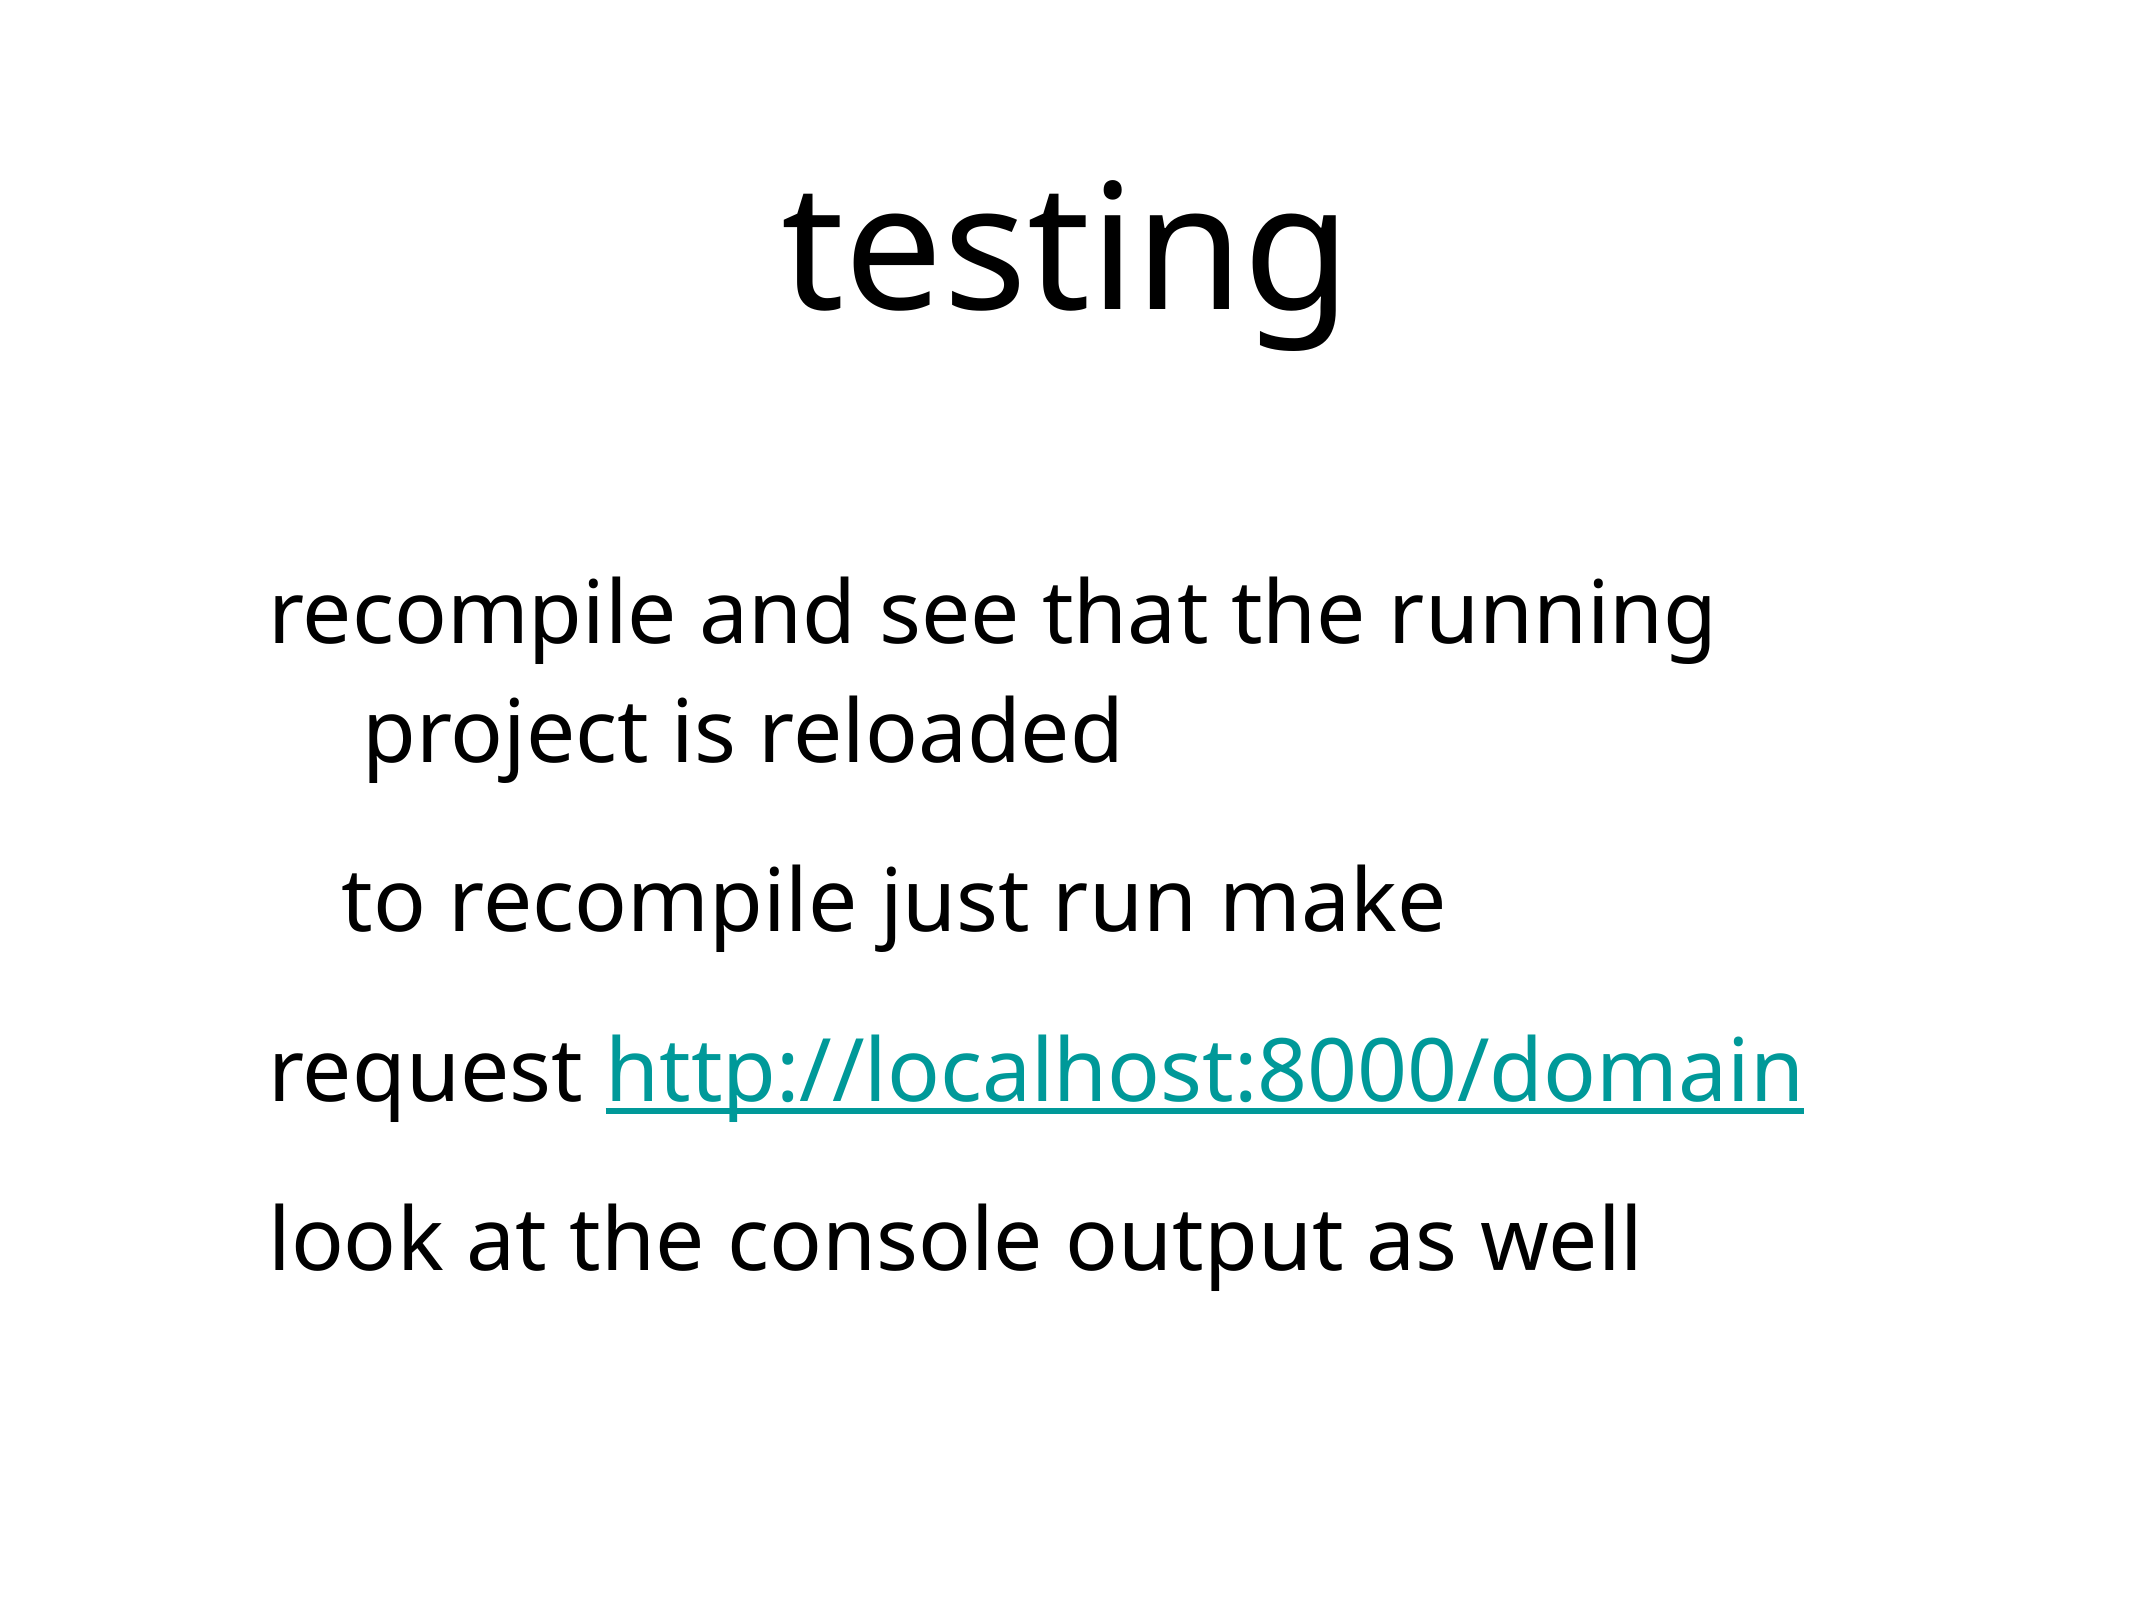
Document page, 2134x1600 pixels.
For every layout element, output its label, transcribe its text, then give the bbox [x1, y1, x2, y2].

list recompile and see that the running project is reloaded to recompile just run make request http://localhost:8000/domain look at the console output as well [208, 454, 1925, 1392]
title testing [208, 41, 1925, 442]
